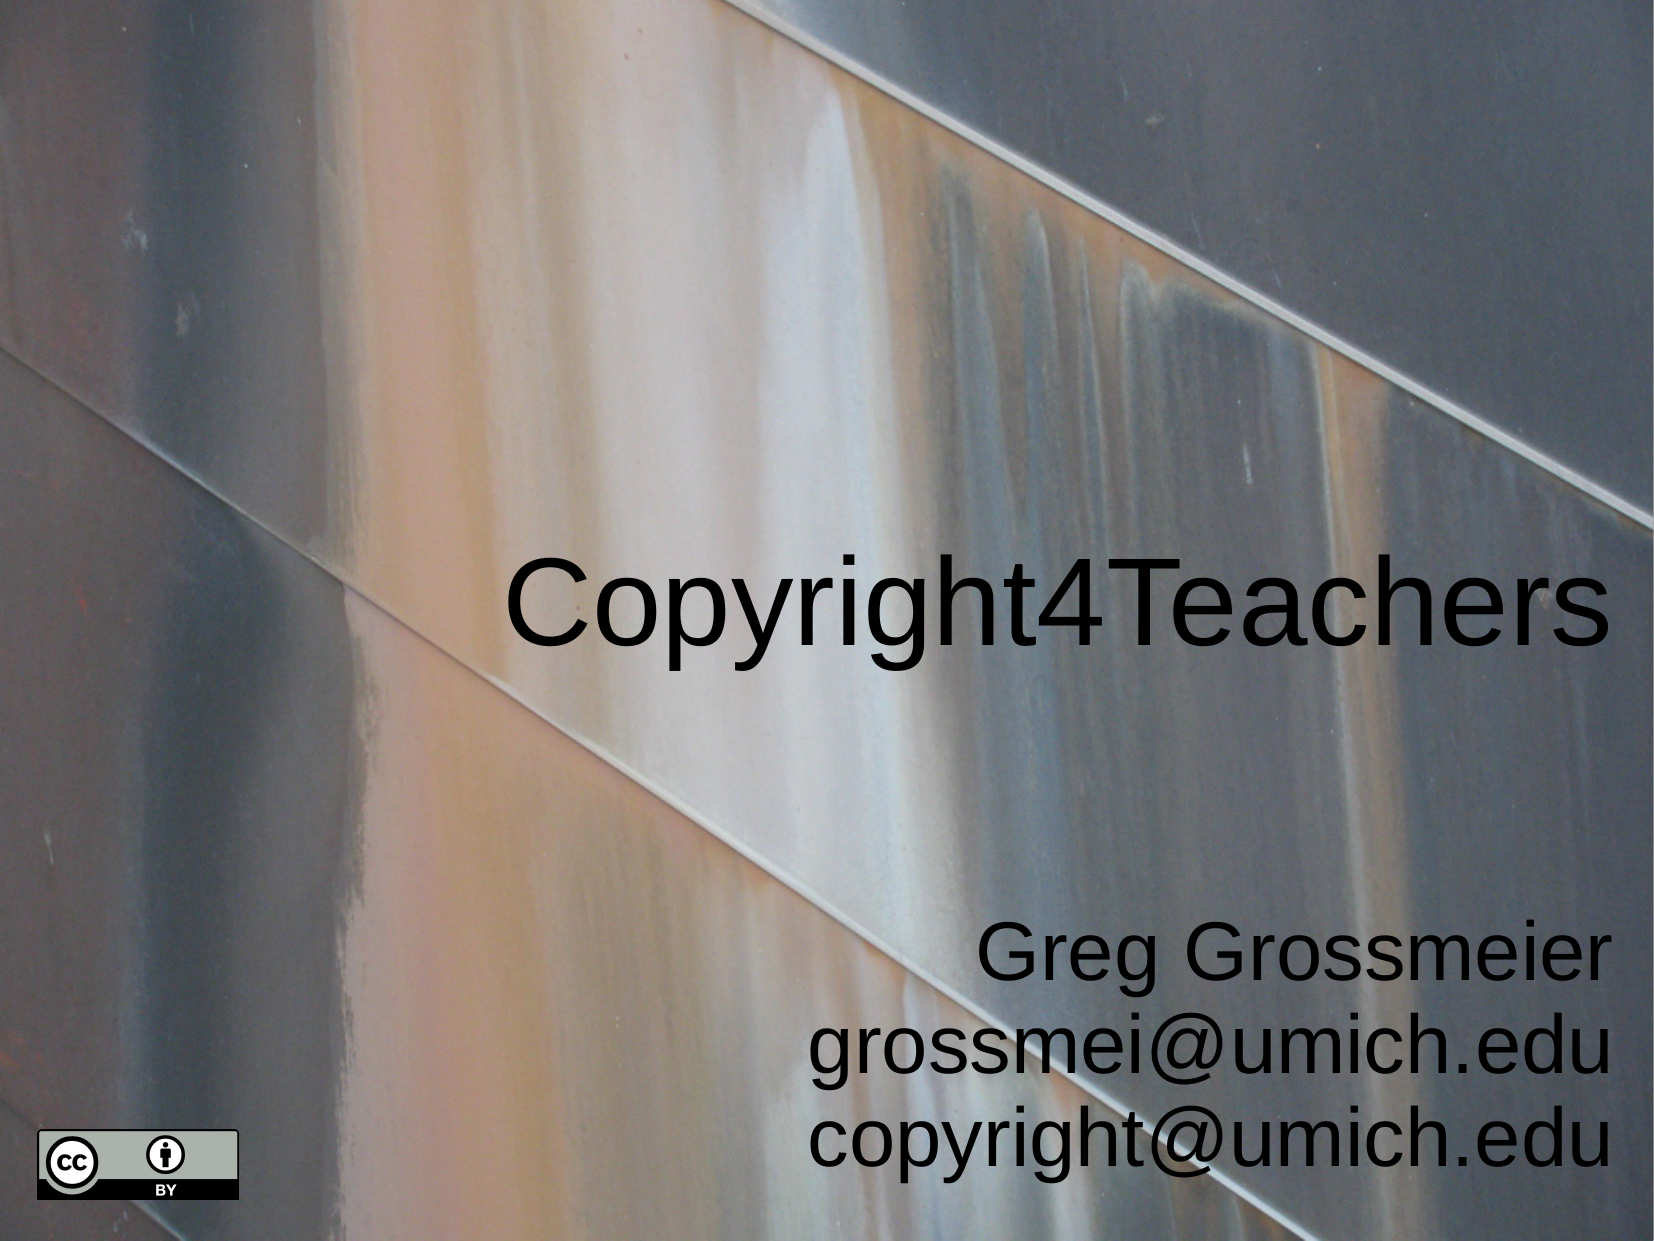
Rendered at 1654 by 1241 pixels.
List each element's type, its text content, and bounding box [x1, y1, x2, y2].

text_box Copyright4Teachers Greg Grossmeier grossmei@umich.edu copyright@umich.edu [487, 525, 1651, 1241]
picture [0, 0, 1654, 1241]
